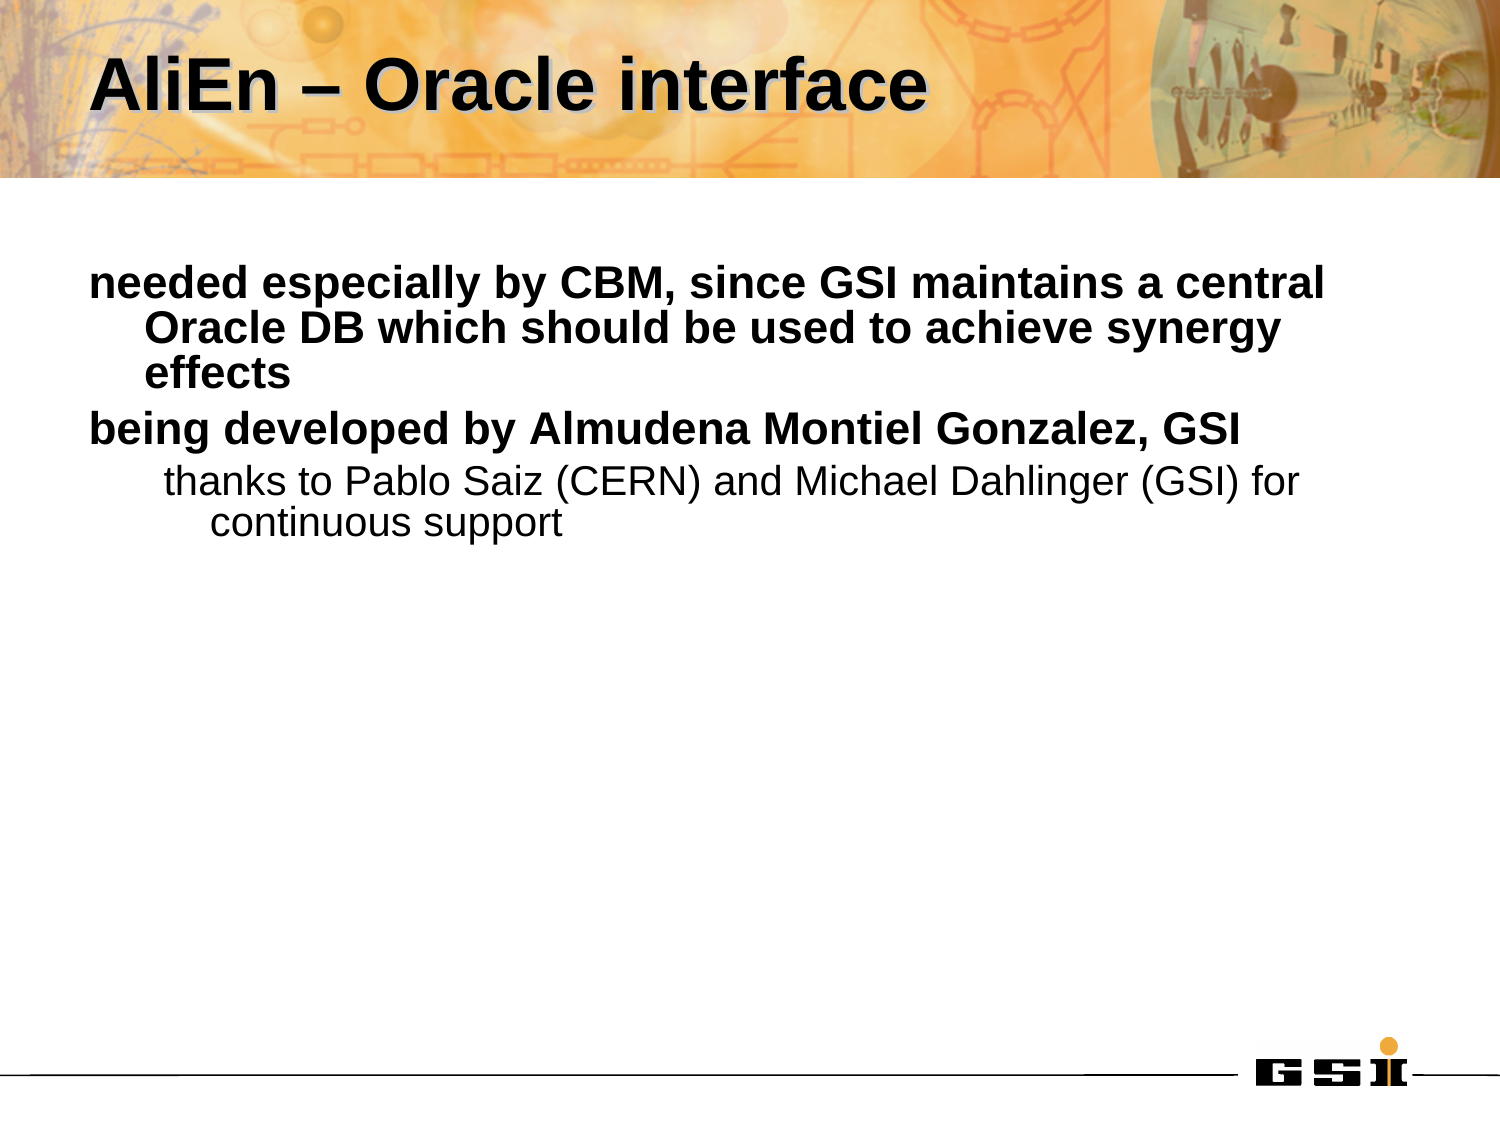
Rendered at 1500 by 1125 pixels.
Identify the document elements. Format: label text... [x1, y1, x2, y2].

picture [0, 0, 1500, 178]
list needed especially by CBM, since GSI maintains a central Oracle DB which should be used to achieve synergy effects being developed by Almudena Montiel Gonzalez, GSI thanks to Pablo Saiz (CERN) and Michael Dahlinger (GSI) for continuous support [88, 263, 1411, 991]
picture [1256, 1037, 1407, 1086]
title AliEn – Oracle interface [88, 11, 1411, 165]
